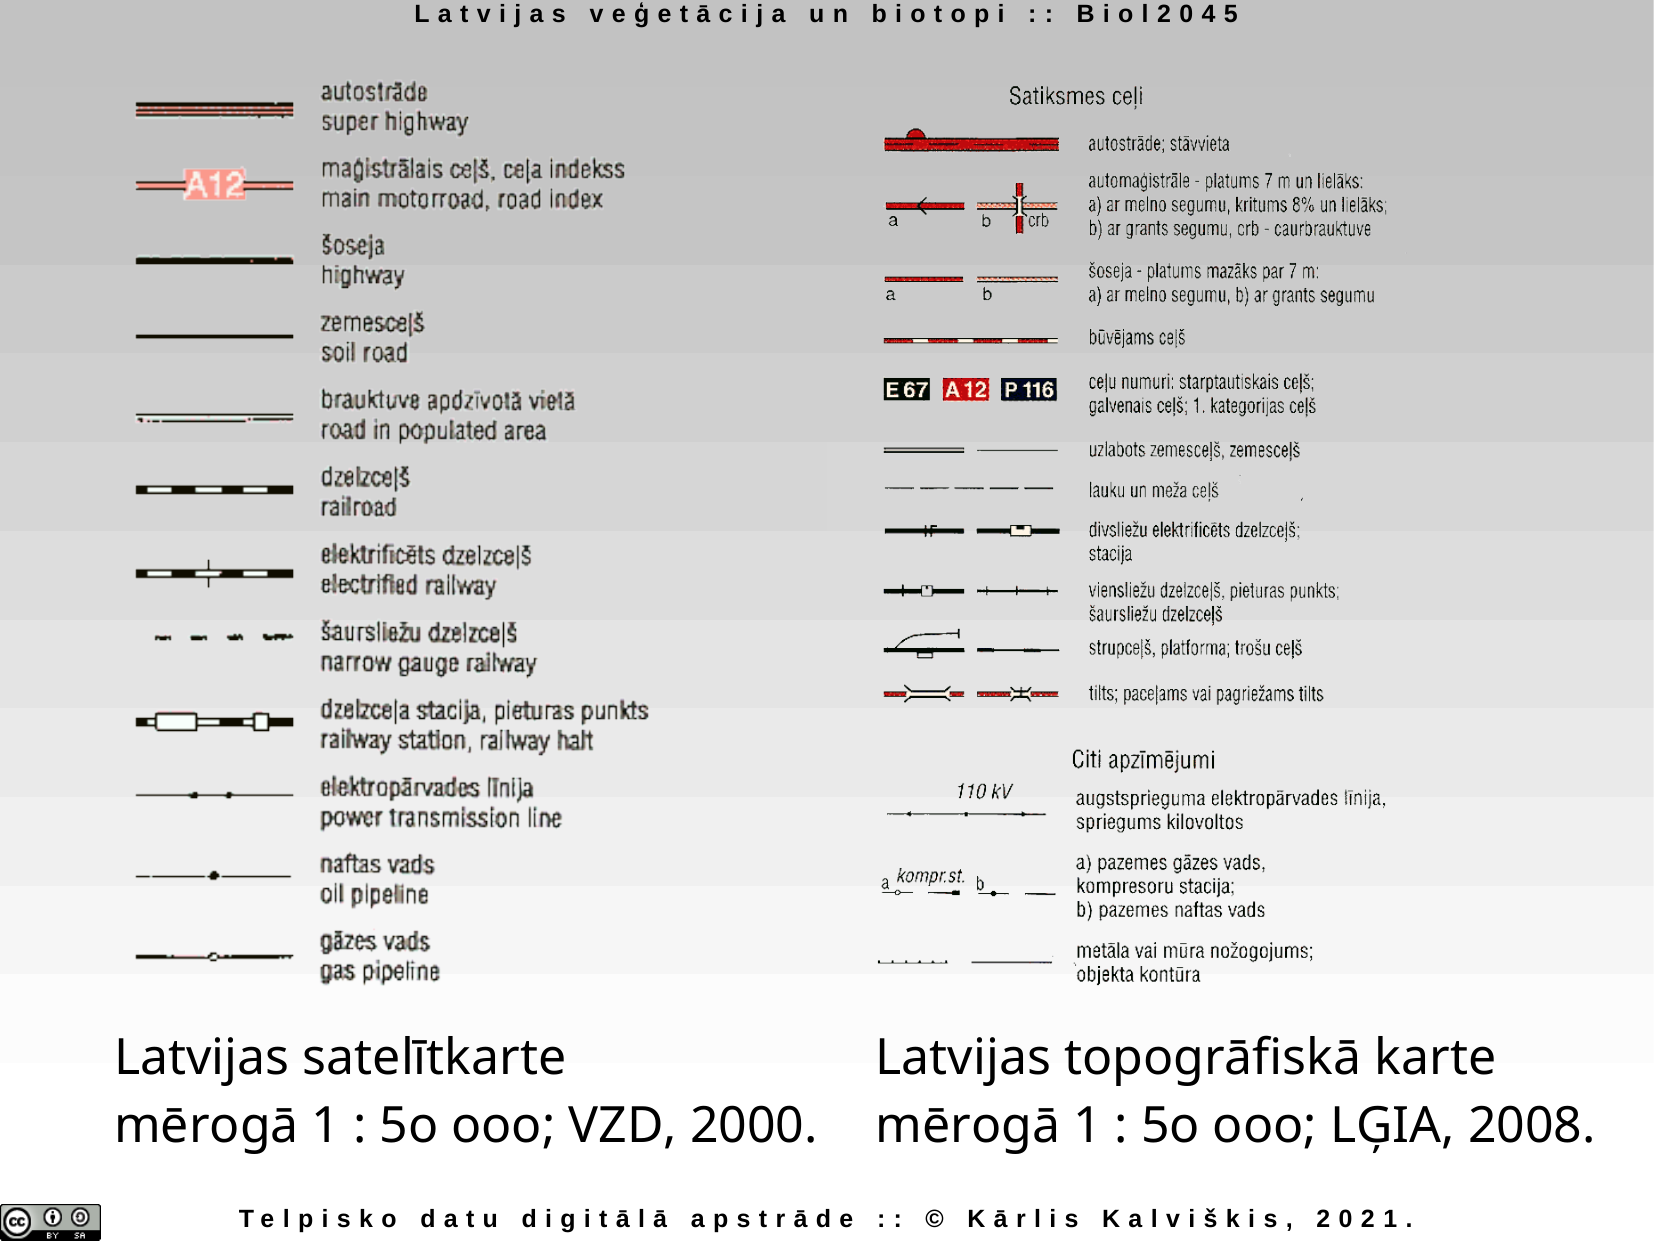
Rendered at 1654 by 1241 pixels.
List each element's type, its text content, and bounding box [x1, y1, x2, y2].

text_box Latvijas satelītkarte mērogā 1 : 5o ooo; VZD, 2000. [114, 1021, 759, 1142]
picture [0, 0, 1654, 1241]
text_box Latvijas topogrāfiskā karte mērogā 1 : 5o ooo; LĢIA, 2008. [875, 1021, 1532, 1142]
